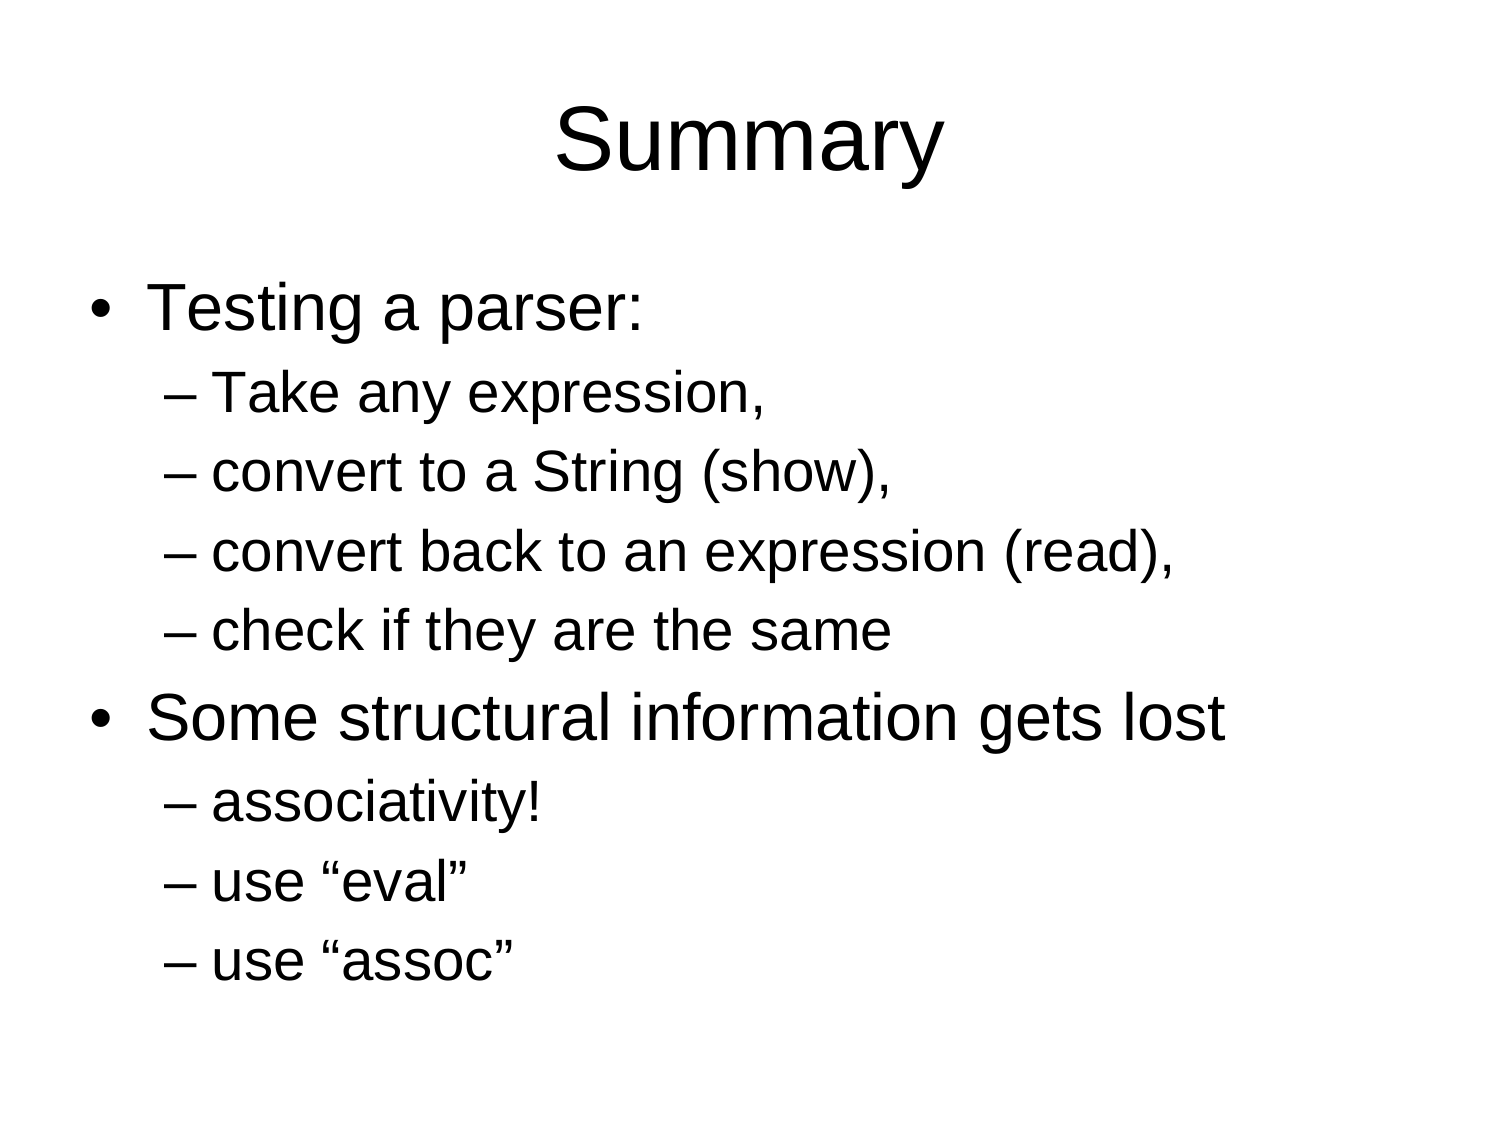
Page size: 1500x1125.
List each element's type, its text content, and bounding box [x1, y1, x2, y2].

list Testing a parser: Take any expression, convert to a String (show), convert back to an expression (read), check if they are the same Some structural information gets lost associativity! use “eval” use “assoc” [75, 262, 1426, 1051]
title Summary [75, 45, 1426, 233]
